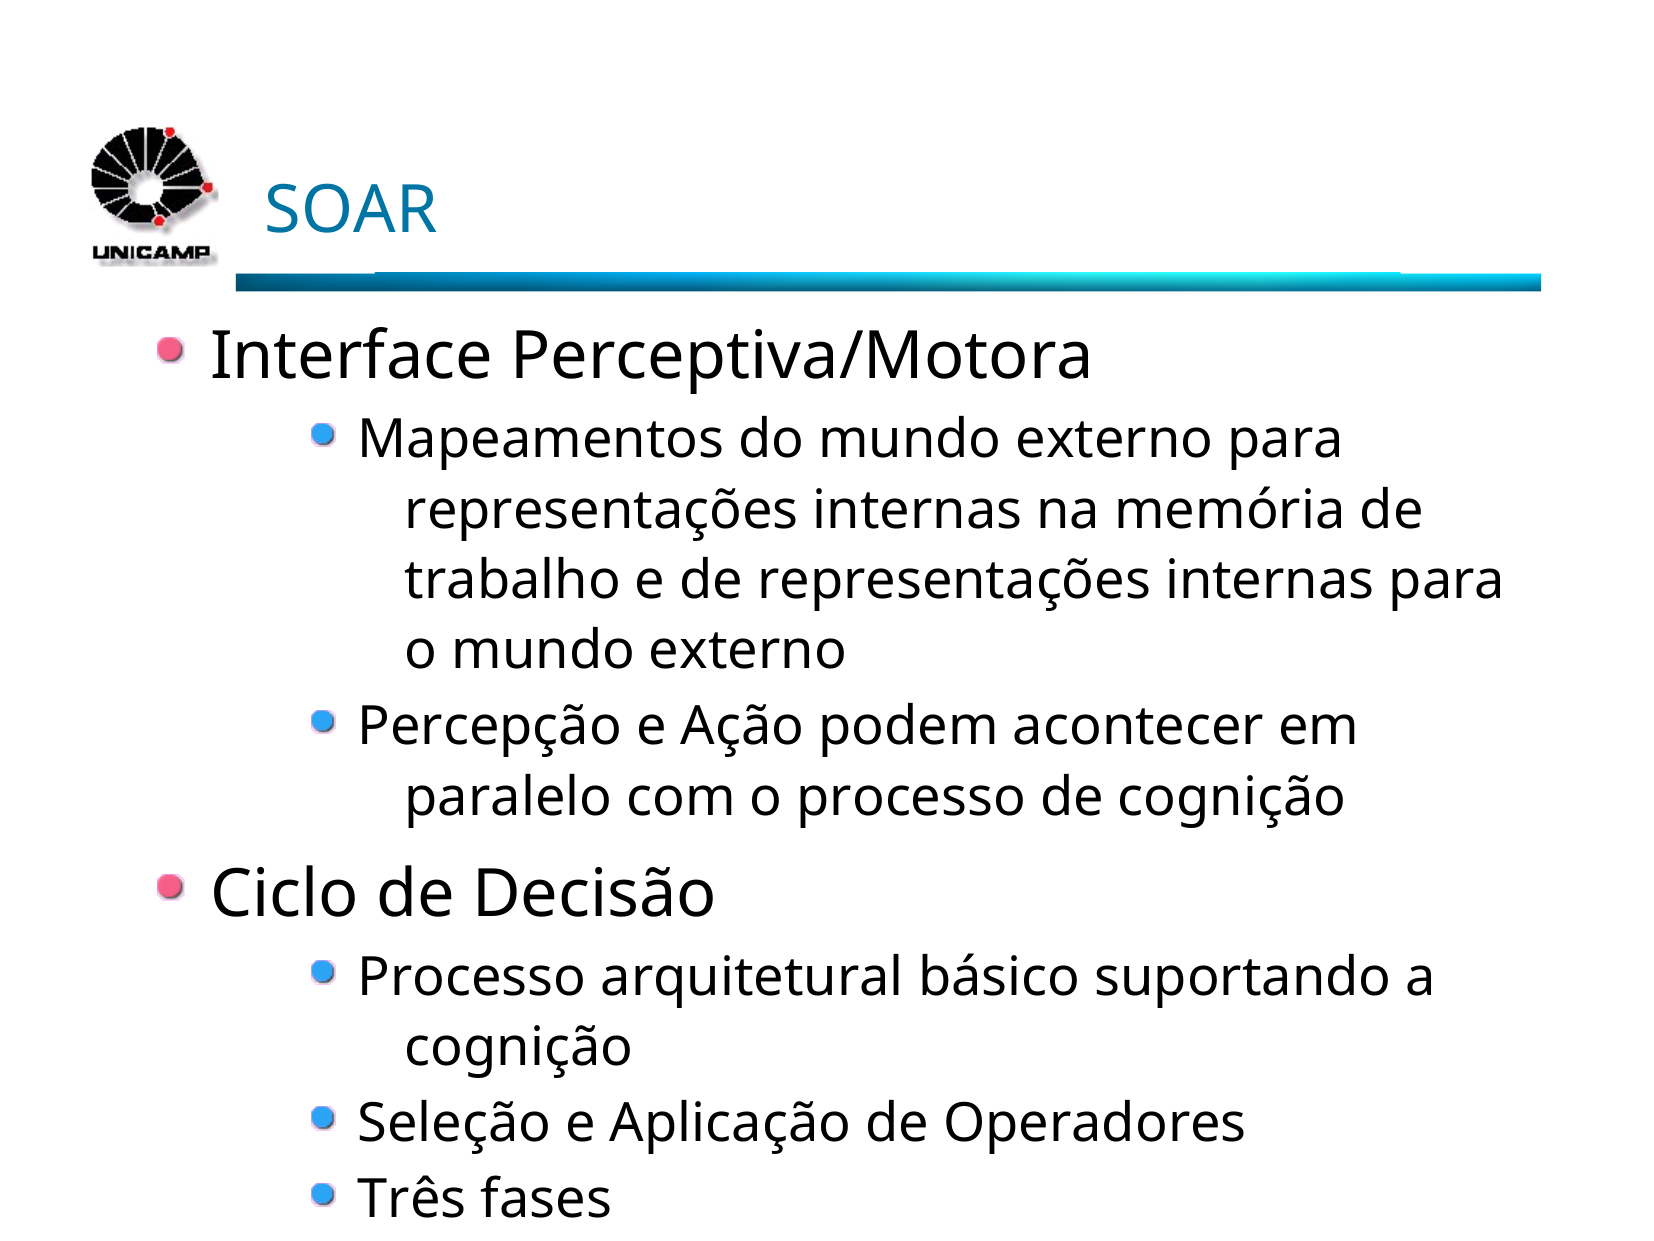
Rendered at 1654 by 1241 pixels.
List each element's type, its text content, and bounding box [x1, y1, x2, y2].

list Interface Perceptiva/Motora Mapeamentos do mundo externo para representações internas na memória de trabalho e de representações internas para o mundo externo Percepção e Ação podem acontecer em paralelo com o processo de cognição Ciclo de Decisão Processo arquitetural básico suportando a cognição Seleção e Aplicação de Operadores Três fases Elaboração, Decisão, Aplicação [121, 309, 1534, 1182]
picture [125, 272, 1654, 295]
title SOAR [264, 42, 1534, 250]
picture [310, 1182, 337, 1208]
